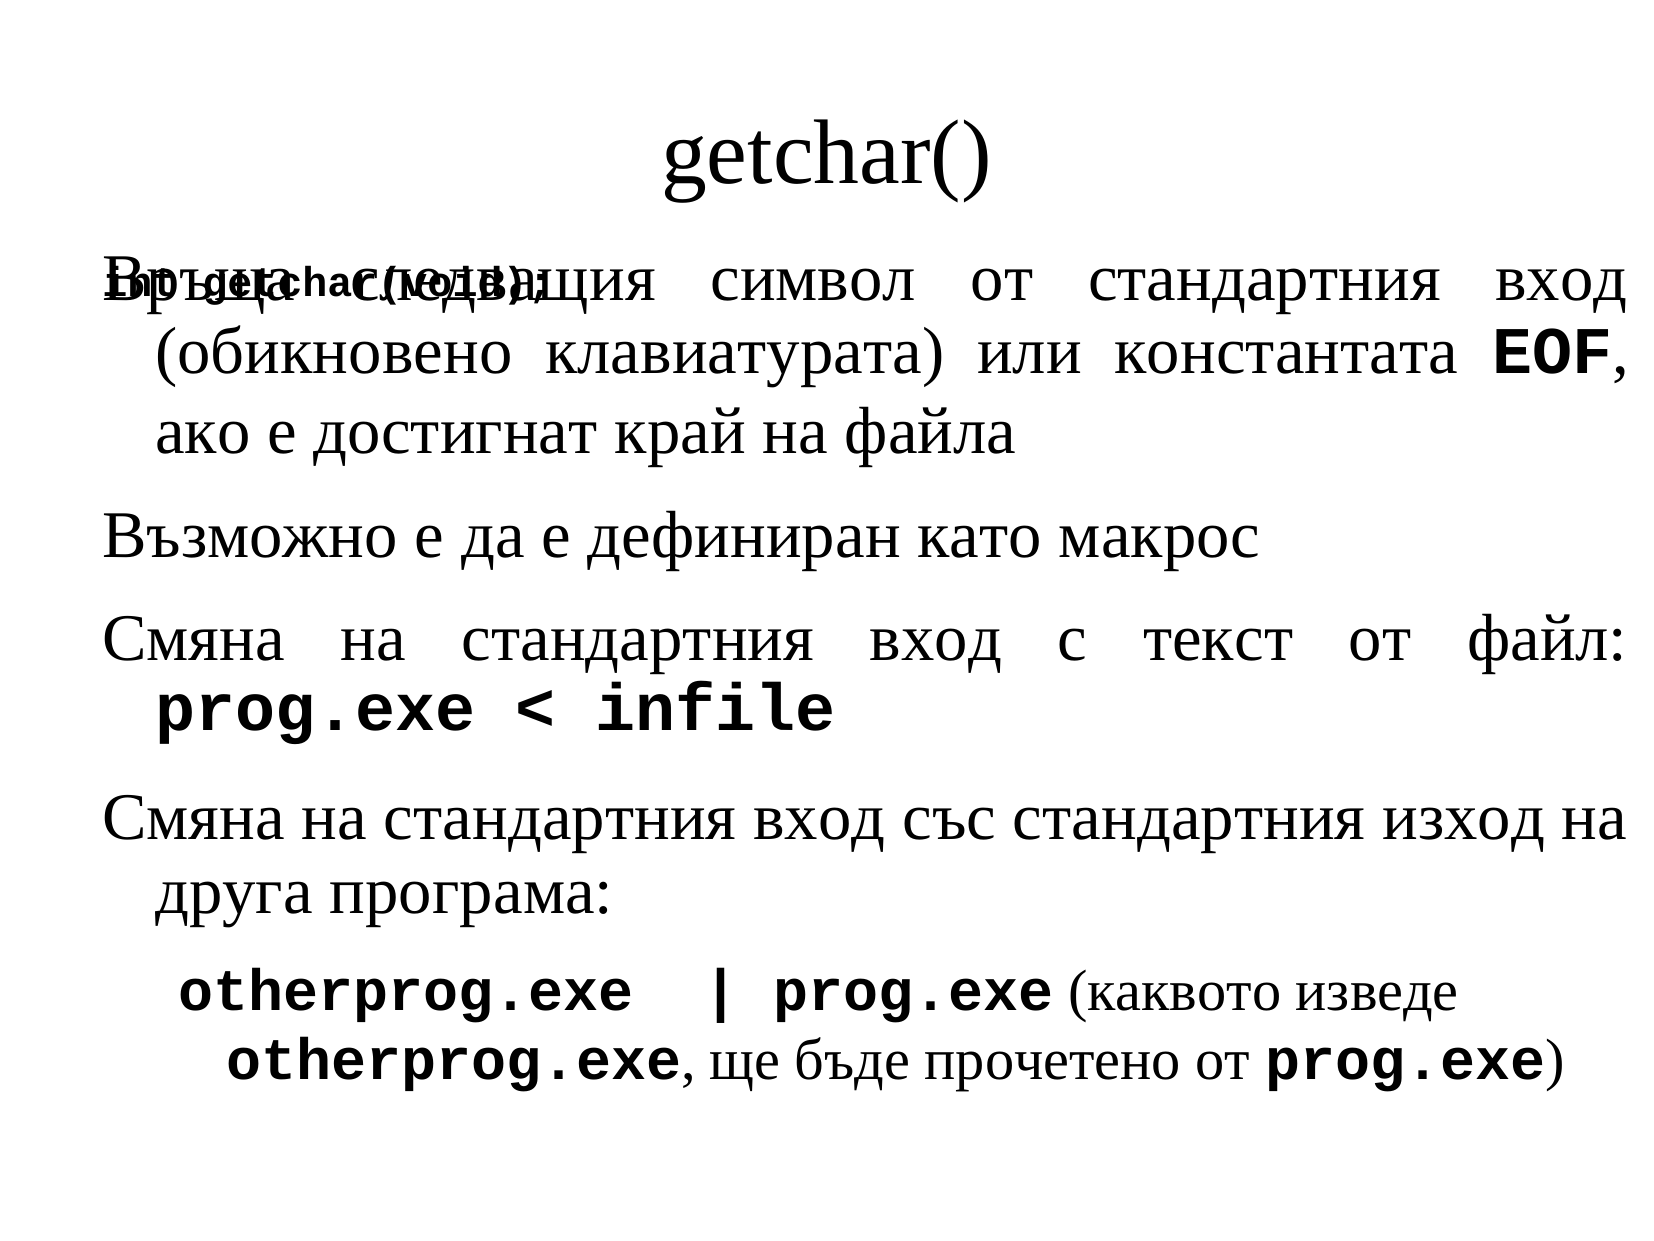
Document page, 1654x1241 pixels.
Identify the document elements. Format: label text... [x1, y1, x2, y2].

text_box int getchar(void); [87, 254, 899, 317]
list Връща следващия символ от стандартния вход (обикновено клавиатурата) или константата EOF, ако е достигнат край на файла Възможно е да е дефиниран като макрос Смяна на стандартния вход с текст от файл: prog.exe < infile Смяна на стандартния вход със стандартния изход на друга програма: otherprog.exe | prog.exe (каквото изведе otherprog.exe, ще бъде прочетено от prog.exe) [84, 240, 1630, 1138]
title getchar() [82, 49, 1571, 257]
